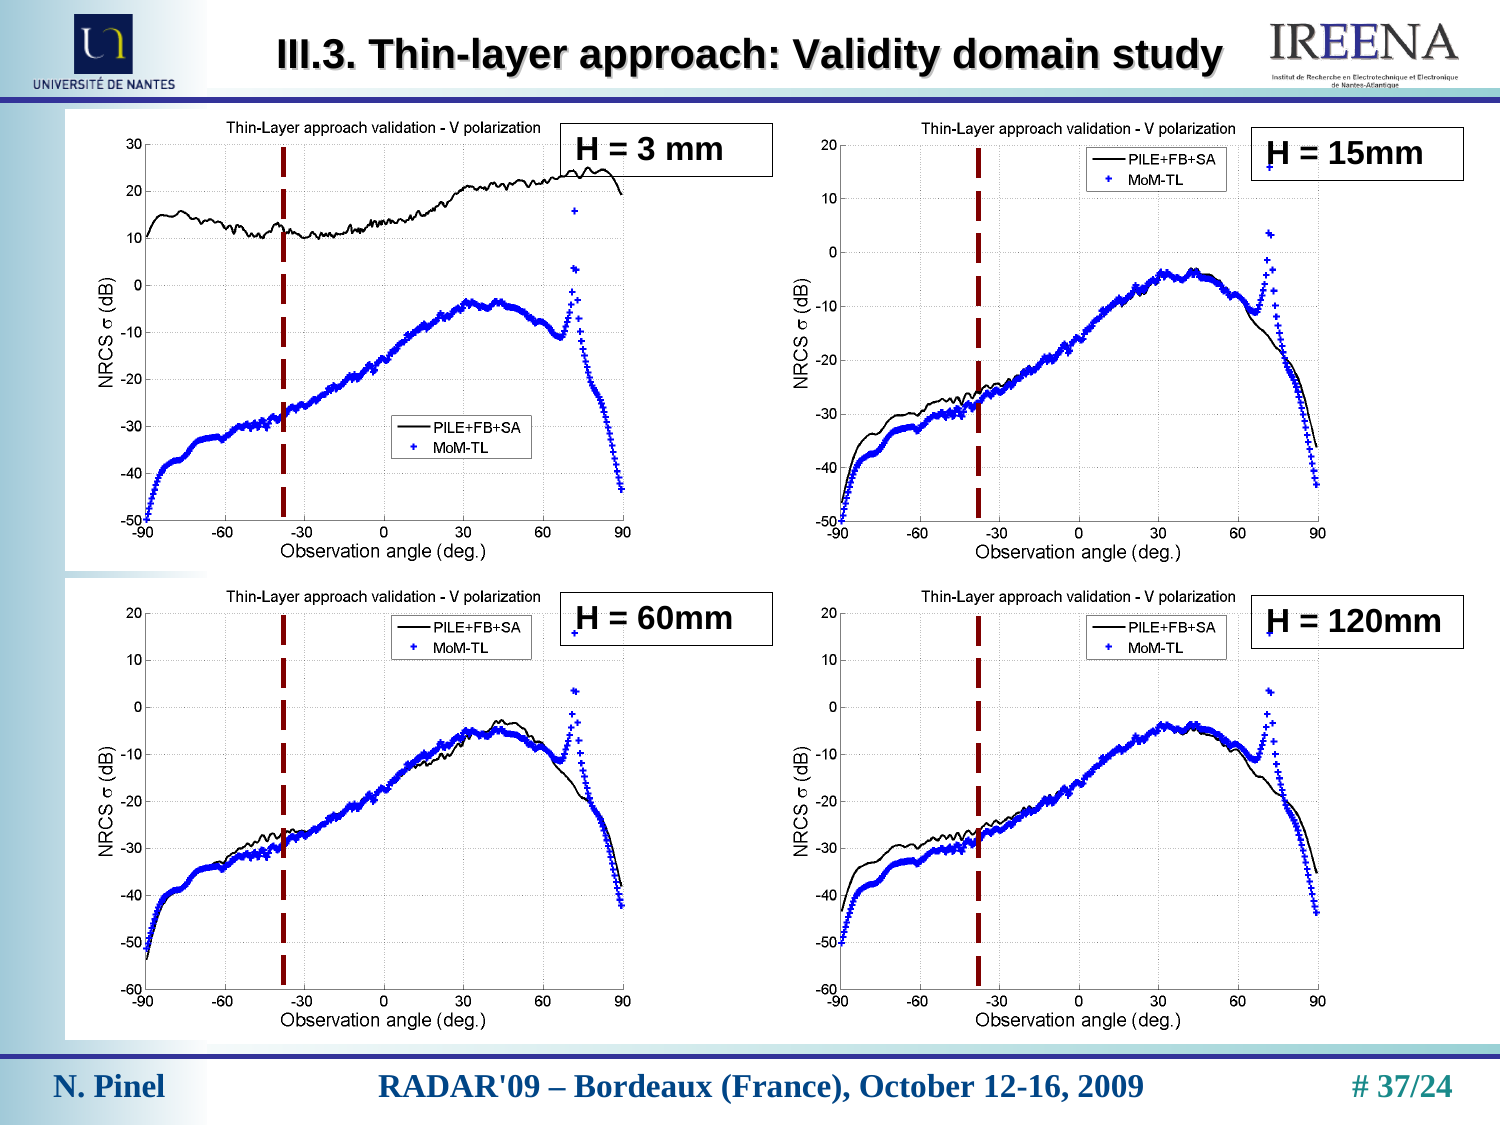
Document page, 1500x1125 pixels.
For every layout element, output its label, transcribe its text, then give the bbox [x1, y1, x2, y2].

text_box H = 15mm [1251, 127, 1464, 181]
picture [65, 578, 681, 1040]
picture [1426, 23, 1459, 89]
text_box H = 120mm [1251, 595, 1464, 649]
title III.3. Thin-layer approach: Validity domain study [75, 23, 1426, 103]
text_box H = 3 mm [560, 123, 773, 177]
picture [760, 578, 1376, 1040]
picture [65, 109, 681, 571]
picture [29, 14, 178, 95]
text_box H = 60mm [560, 592, 773, 646]
picture [760, 110, 1376, 572]
